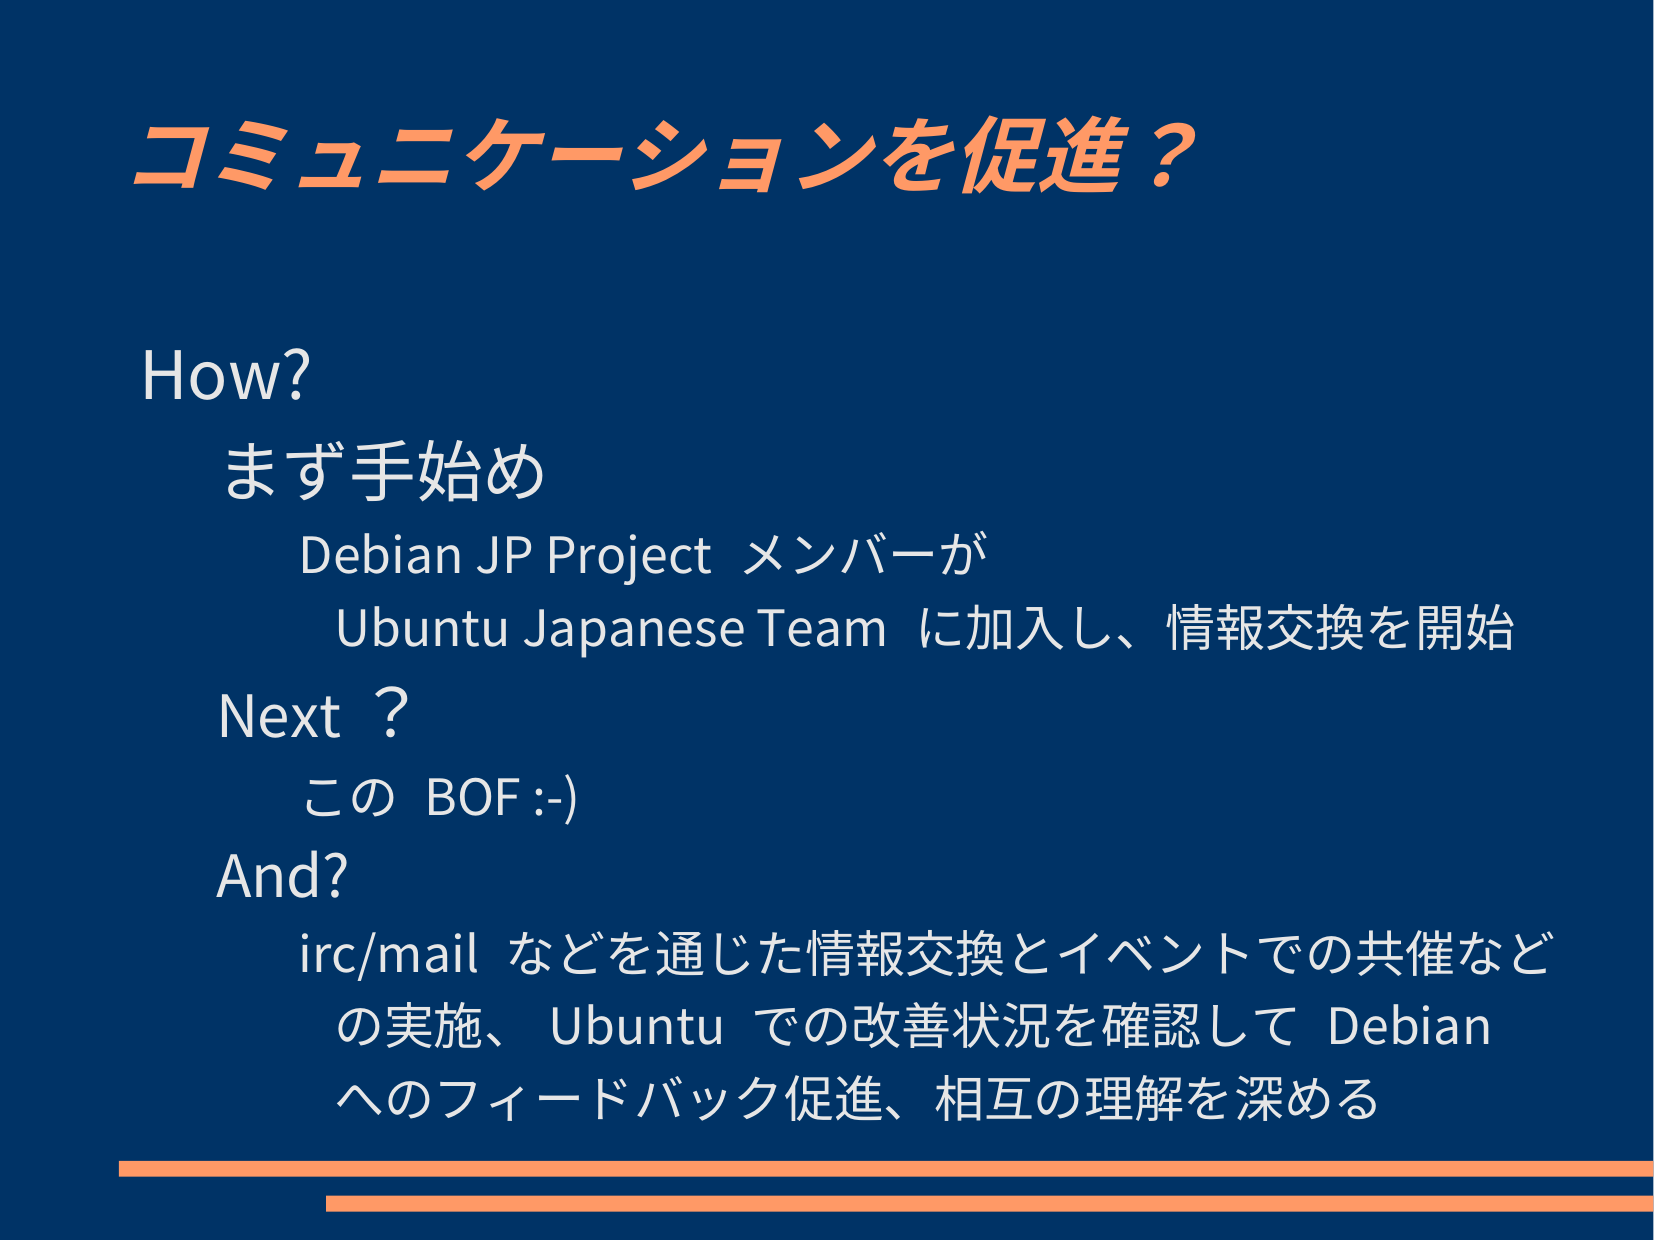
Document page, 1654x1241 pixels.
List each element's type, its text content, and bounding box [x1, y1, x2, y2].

title コミュニケーションを促進？ [121, 46, 1534, 254]
list How? まず手始め Debian JP Project メンバーが Ubuntu Japanese Team に加入し、情報交換を開始 Next？ この BOF :-) And? irc/mail などを通じた情報交換とイベントでの共催などの実施、Ubuntu での改善状況を確認して Debian へのフィードバック促進、相互の理解を深める [121, 322, 1561, 1132]
